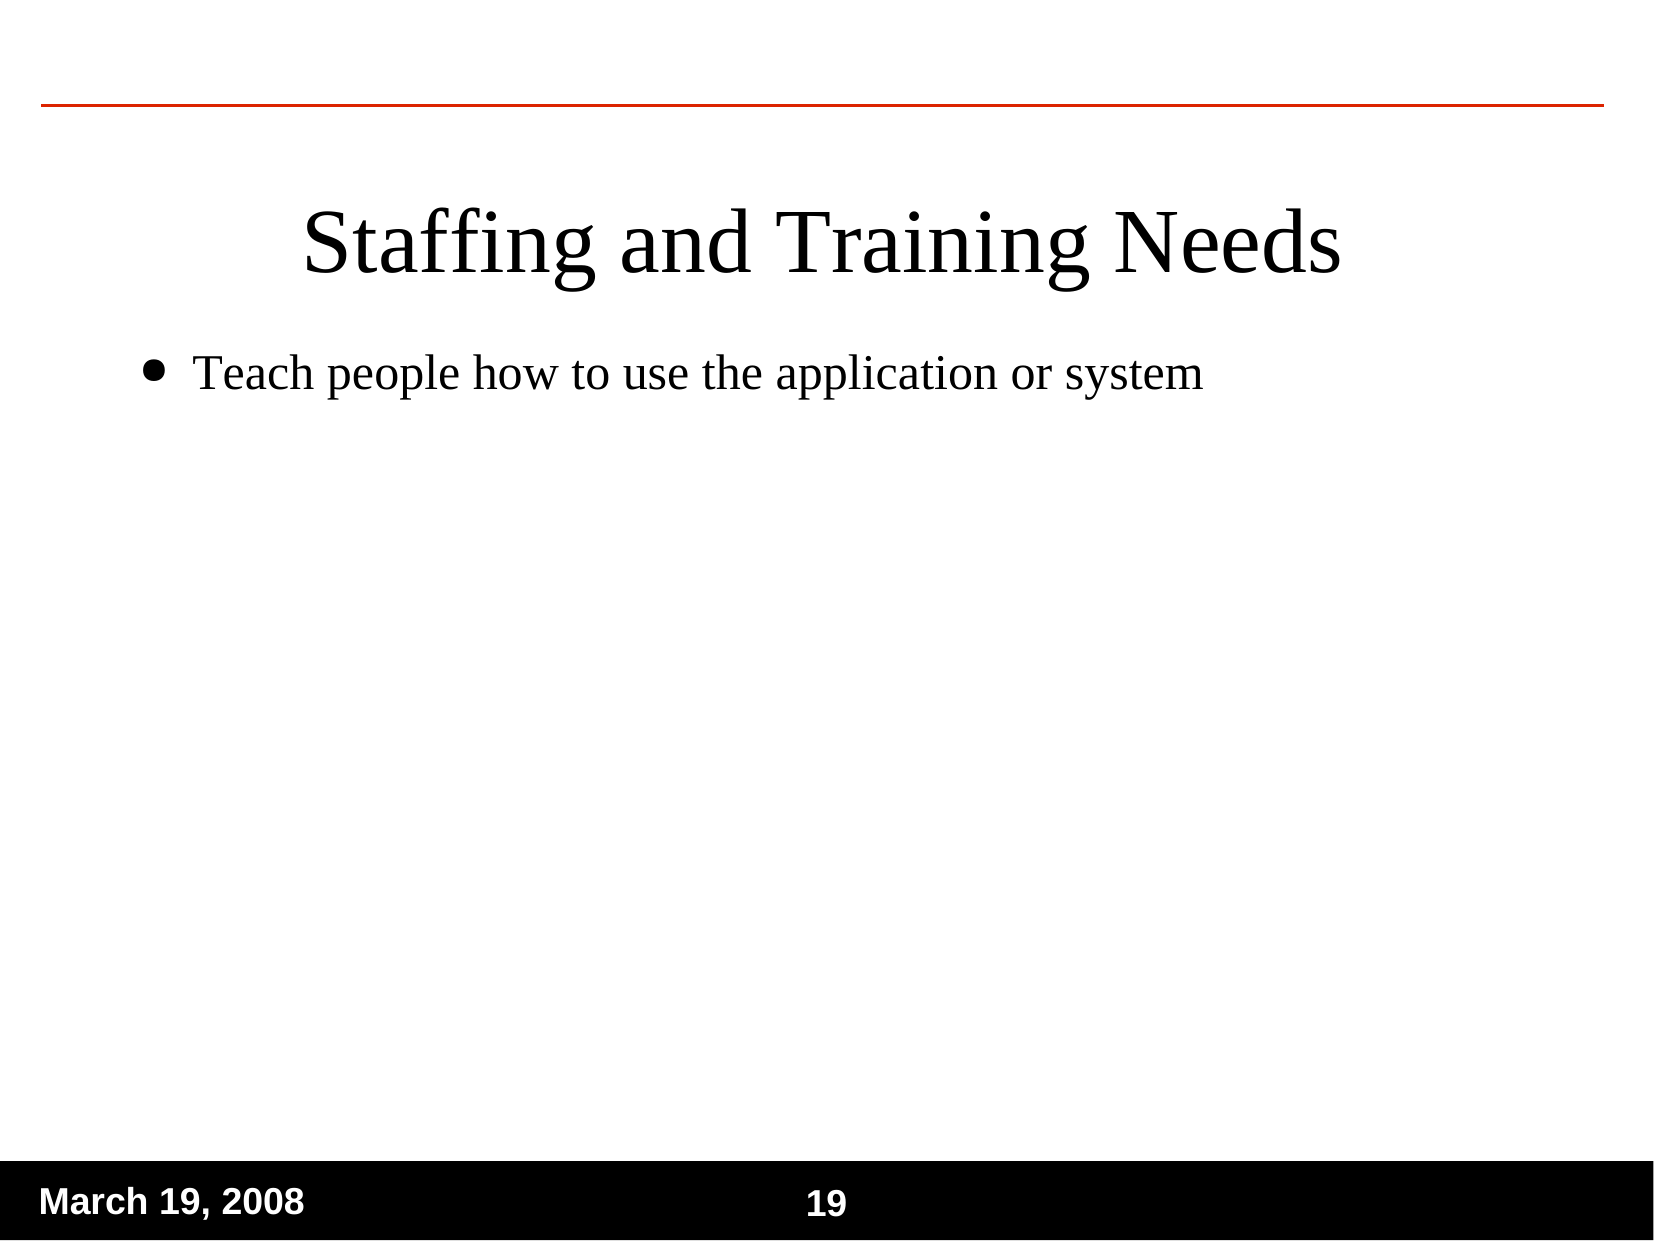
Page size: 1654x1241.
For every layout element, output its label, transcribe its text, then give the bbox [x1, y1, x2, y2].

list Teach people how to use the application or system [121, 344, 1534, 1127]
title Staffing and Training Needs [117, 137, 1530, 346]
